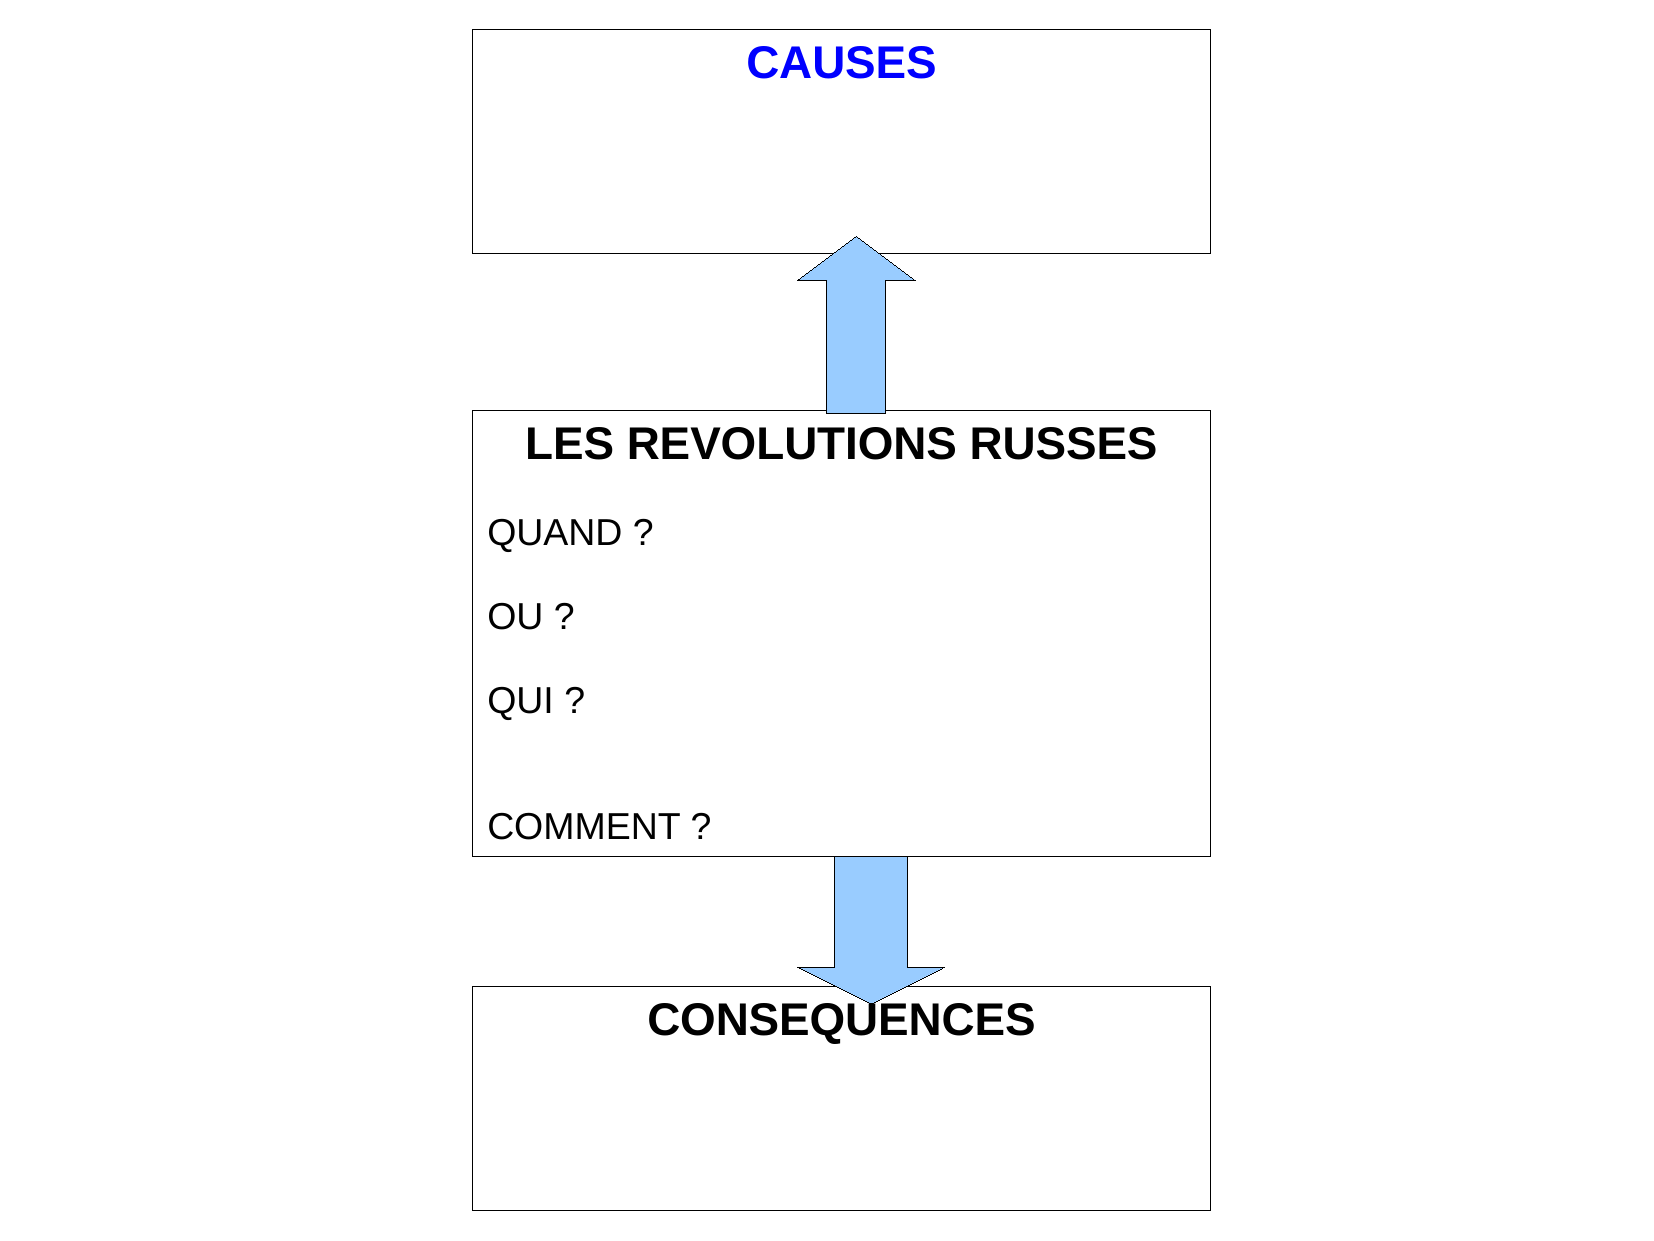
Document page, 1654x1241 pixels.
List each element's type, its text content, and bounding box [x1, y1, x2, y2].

text_box LES REVOLUTIONS RUSSES QUAND ? OU ? QUI ? COMMENT ? [472, 410, 1211, 857]
text_box [797, 856, 945, 1004]
text_box CONSEQUENCES [472, 986, 1211, 1211]
text_box CAUSES [472, 29, 1211, 254]
text_box [797, 236, 916, 414]
